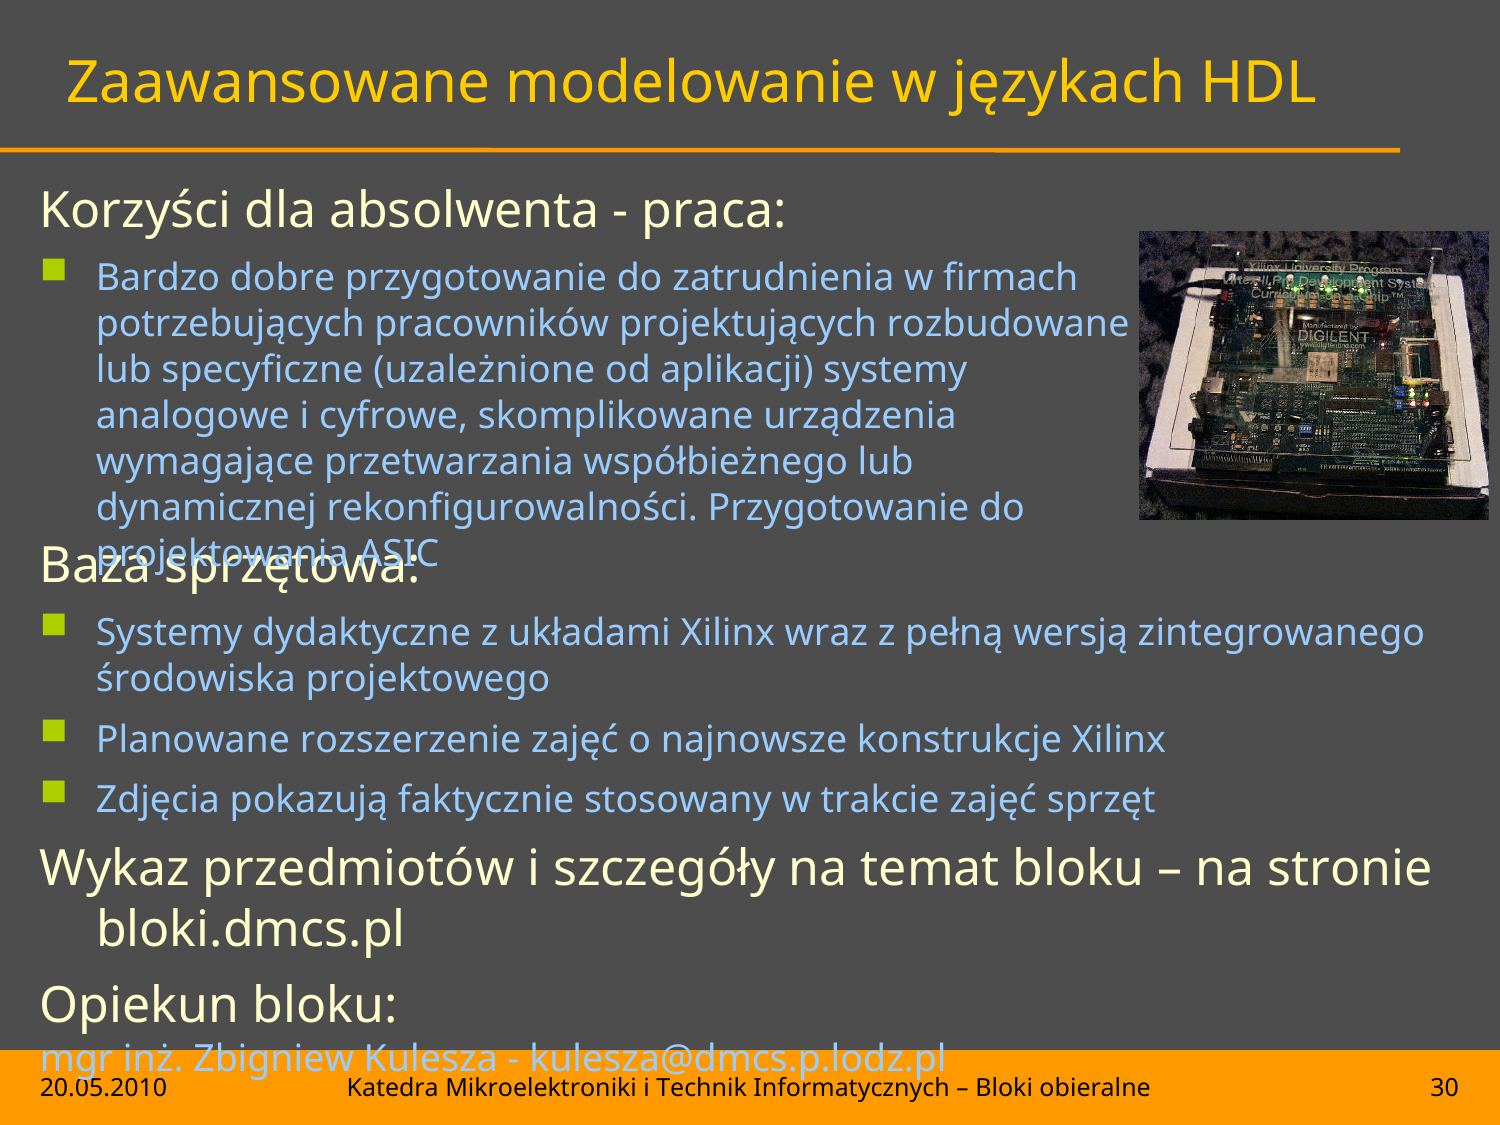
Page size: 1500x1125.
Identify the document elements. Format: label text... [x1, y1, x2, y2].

list Baza sprzętowa: Systemy dydaktyczne z układami Xilinx wraz z pełną wersją zintegrowanego środowiska projektowego Planowane rozszerzenie zajęć o najnowsze konstrukcje Xilinx Zdjęcia pokazują faktycznie stosowany w trakcie zajęć sprzęt Wykaz przedmiotów i szczegóły na temat bloku – na stronie bloki.dmcs.pl Opiekun bloku: mgr inż. Zbigniew Kulesza - kulesza@dmcs.p.lodz.pl [24, 525, 1463, 1041]
title Zaawansowane modelowanie w językach HDL [52, 22, 1469, 138]
picture [1152, 231, 1489, 520]
list Korzyści dla absolwenta - praca: Bardzo dobre przygotowanie do zatrudnienia w firmach potrzebujących pracowników projektujących rozbudowane lub specyficzne (uzależnione od aplikacji) systemy analogowe i cyfrowe, skomplikowane urządzenia wymagające przetwarzania współbieżnego lub dynamicznej rekonfigurowalności. Przygotowanie do projektowania ASIC [24, 170, 1152, 601]
